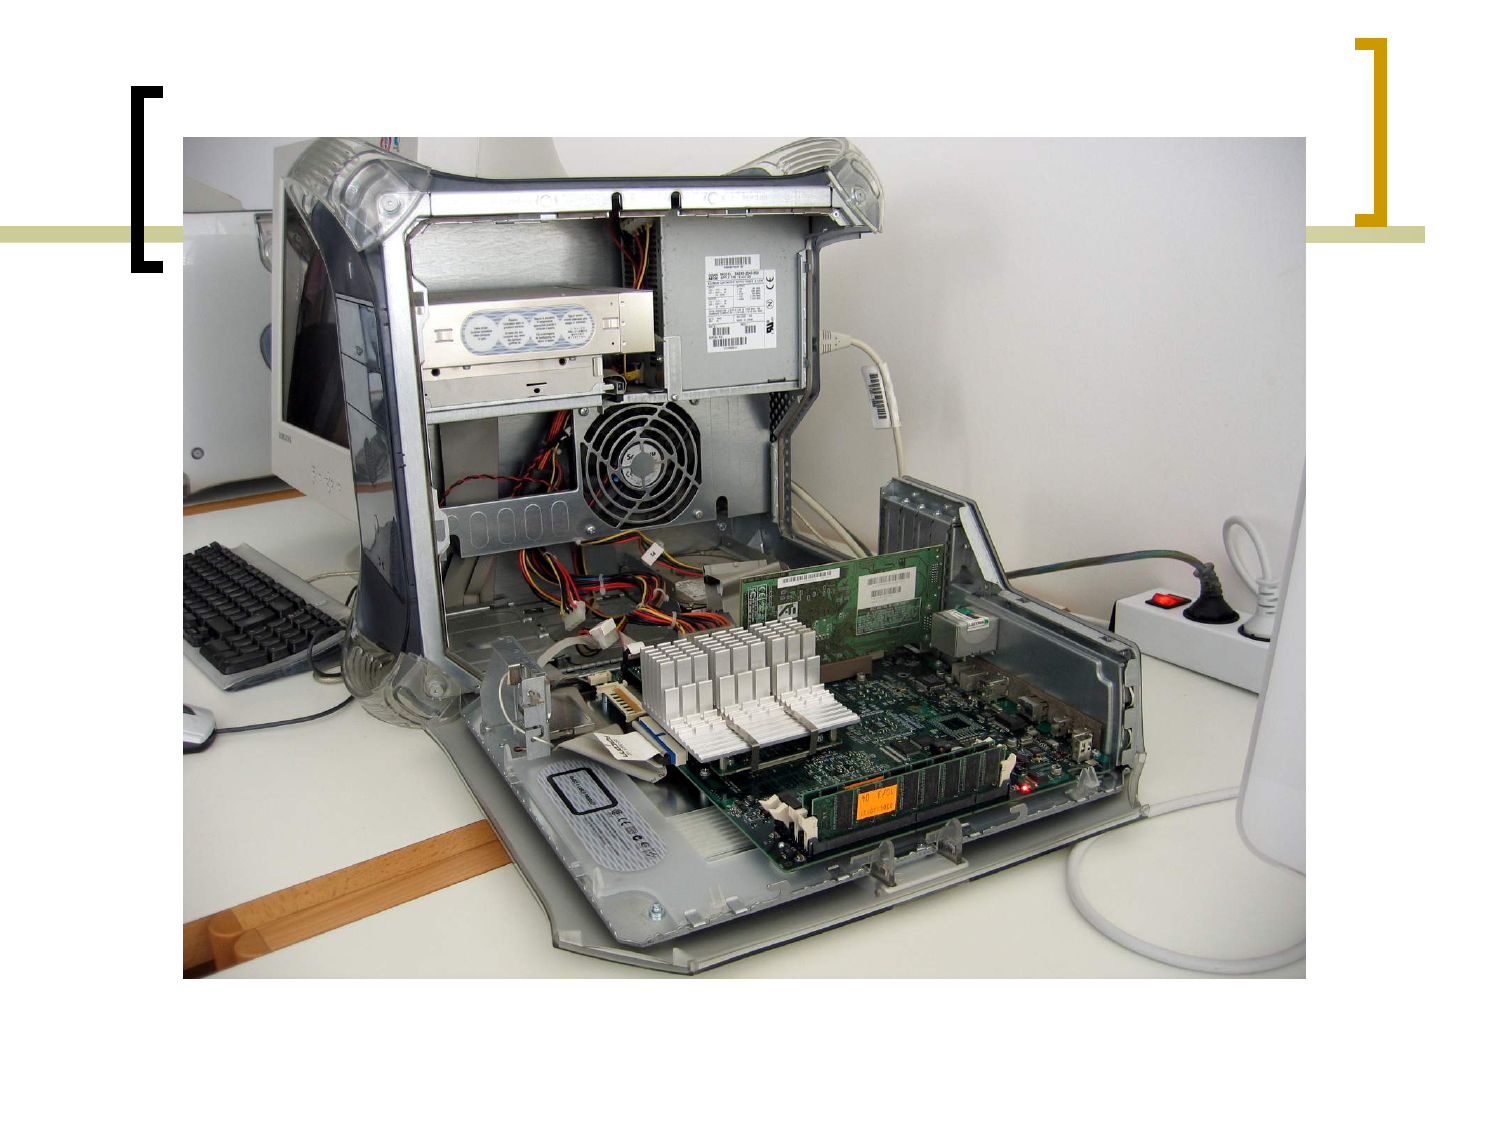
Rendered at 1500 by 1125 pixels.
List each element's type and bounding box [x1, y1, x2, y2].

picture [183, 137, 1306, 979]
